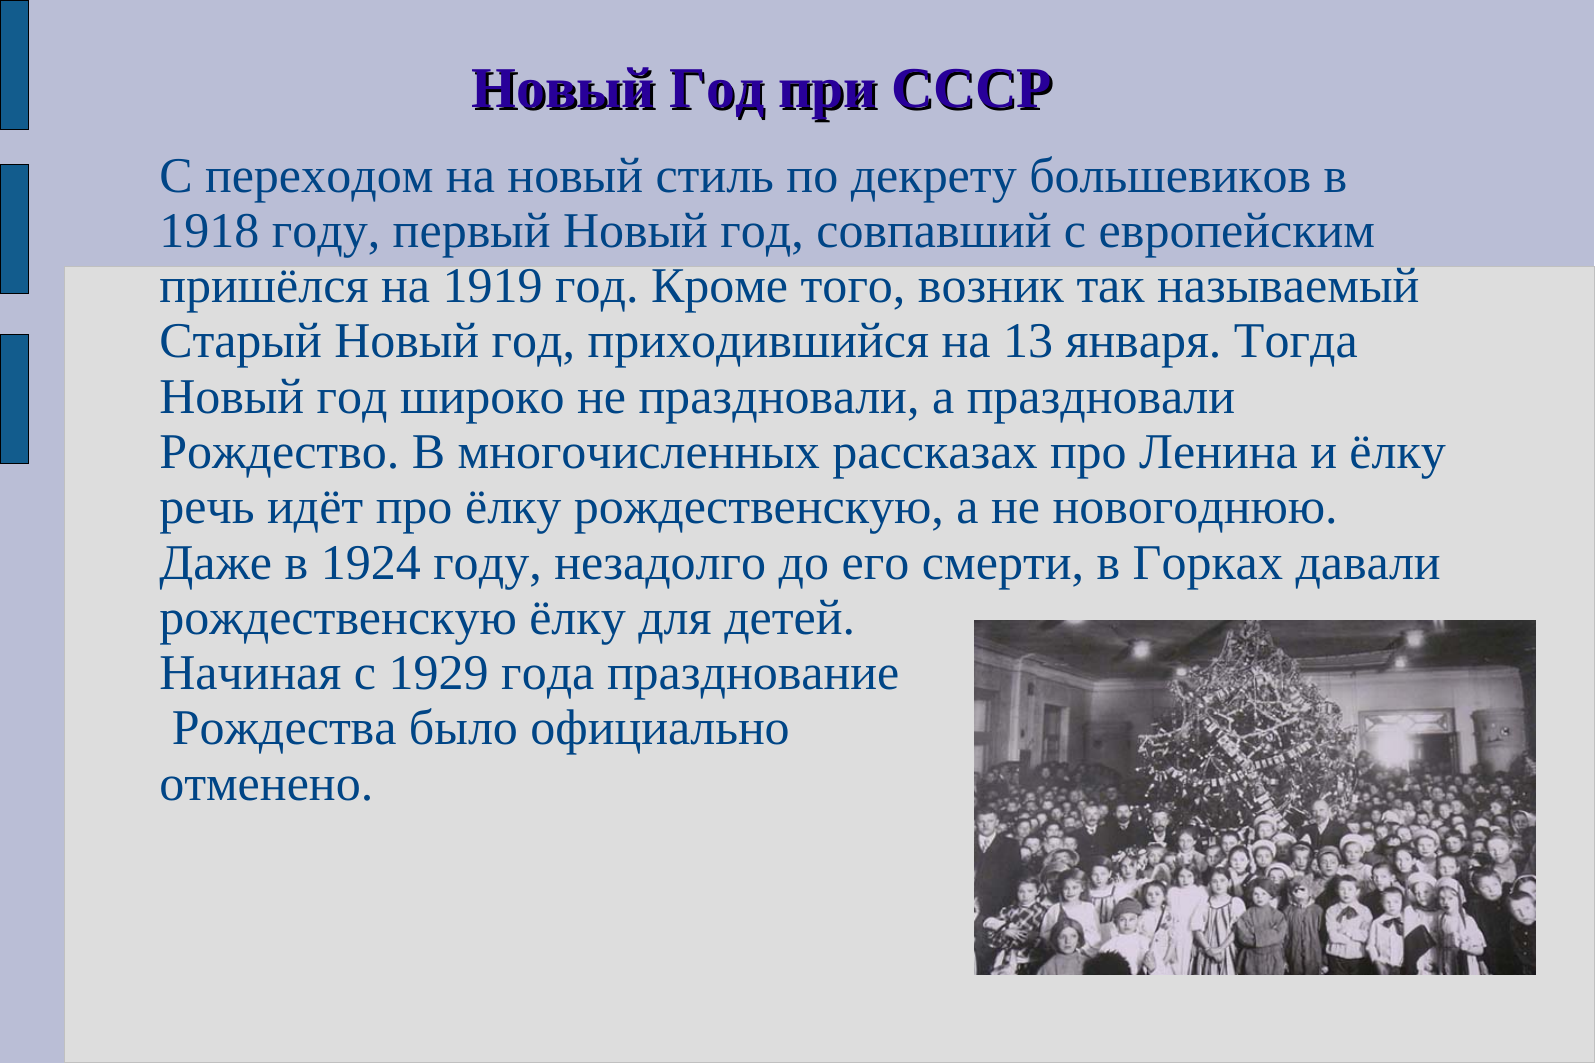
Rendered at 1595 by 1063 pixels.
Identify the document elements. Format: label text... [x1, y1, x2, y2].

list С переходом на новый стиль по декрету большевиков в 1918 году, первый Новый год, совпавший с европейским пришёлся на 1919 год. Кроме того, возник так называемый Старый Новый год, приходившийся на 13 января. Тогда Новый год широко не праздновали, а праздновали Рождество. В многочисленных рассказах про Ленина и ёлку речь идёт про ёлку рождественскую, а не новогоднюю. Даже в 1924 году, незадолго до его смерти, в Горках давали рождественскую ёлку для детей. Начиная с 1929 года празднование Рождества было официально отменено. [88, 147, 1451, 918]
picture [974, 620, 1536, 975]
title Новый Год при СССР [88, 0, 1451, 147]
